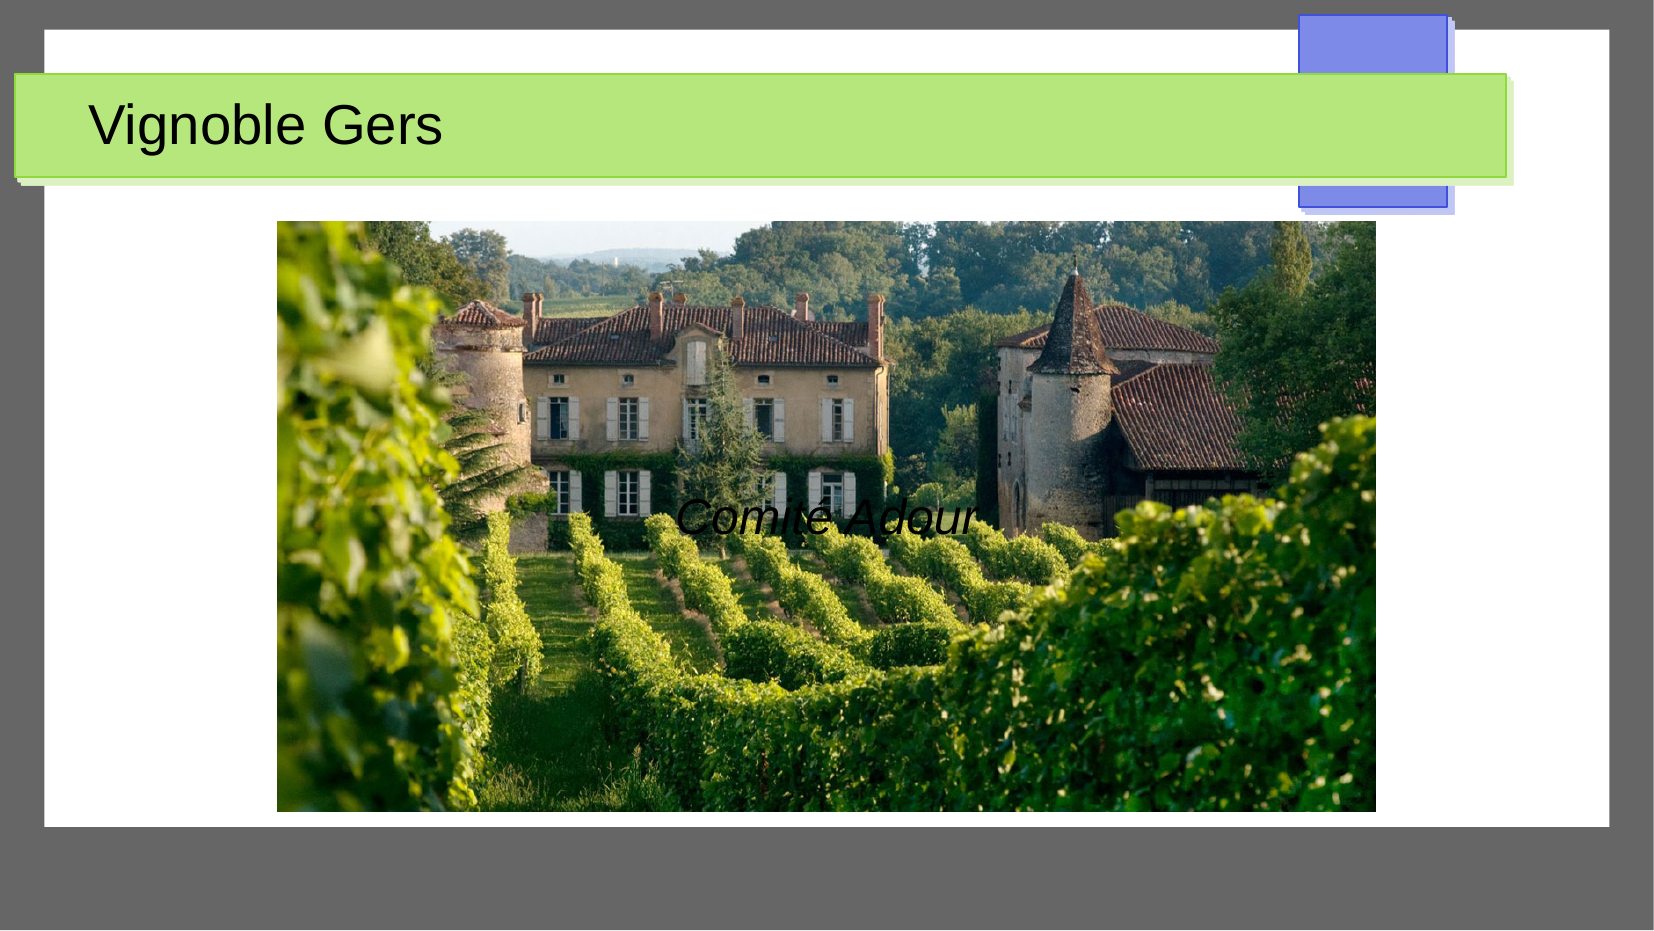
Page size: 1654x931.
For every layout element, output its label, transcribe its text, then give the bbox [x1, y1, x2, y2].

title Vignoble Gers [88, 73, 1506, 178]
picture [277, 221, 1376, 813]
